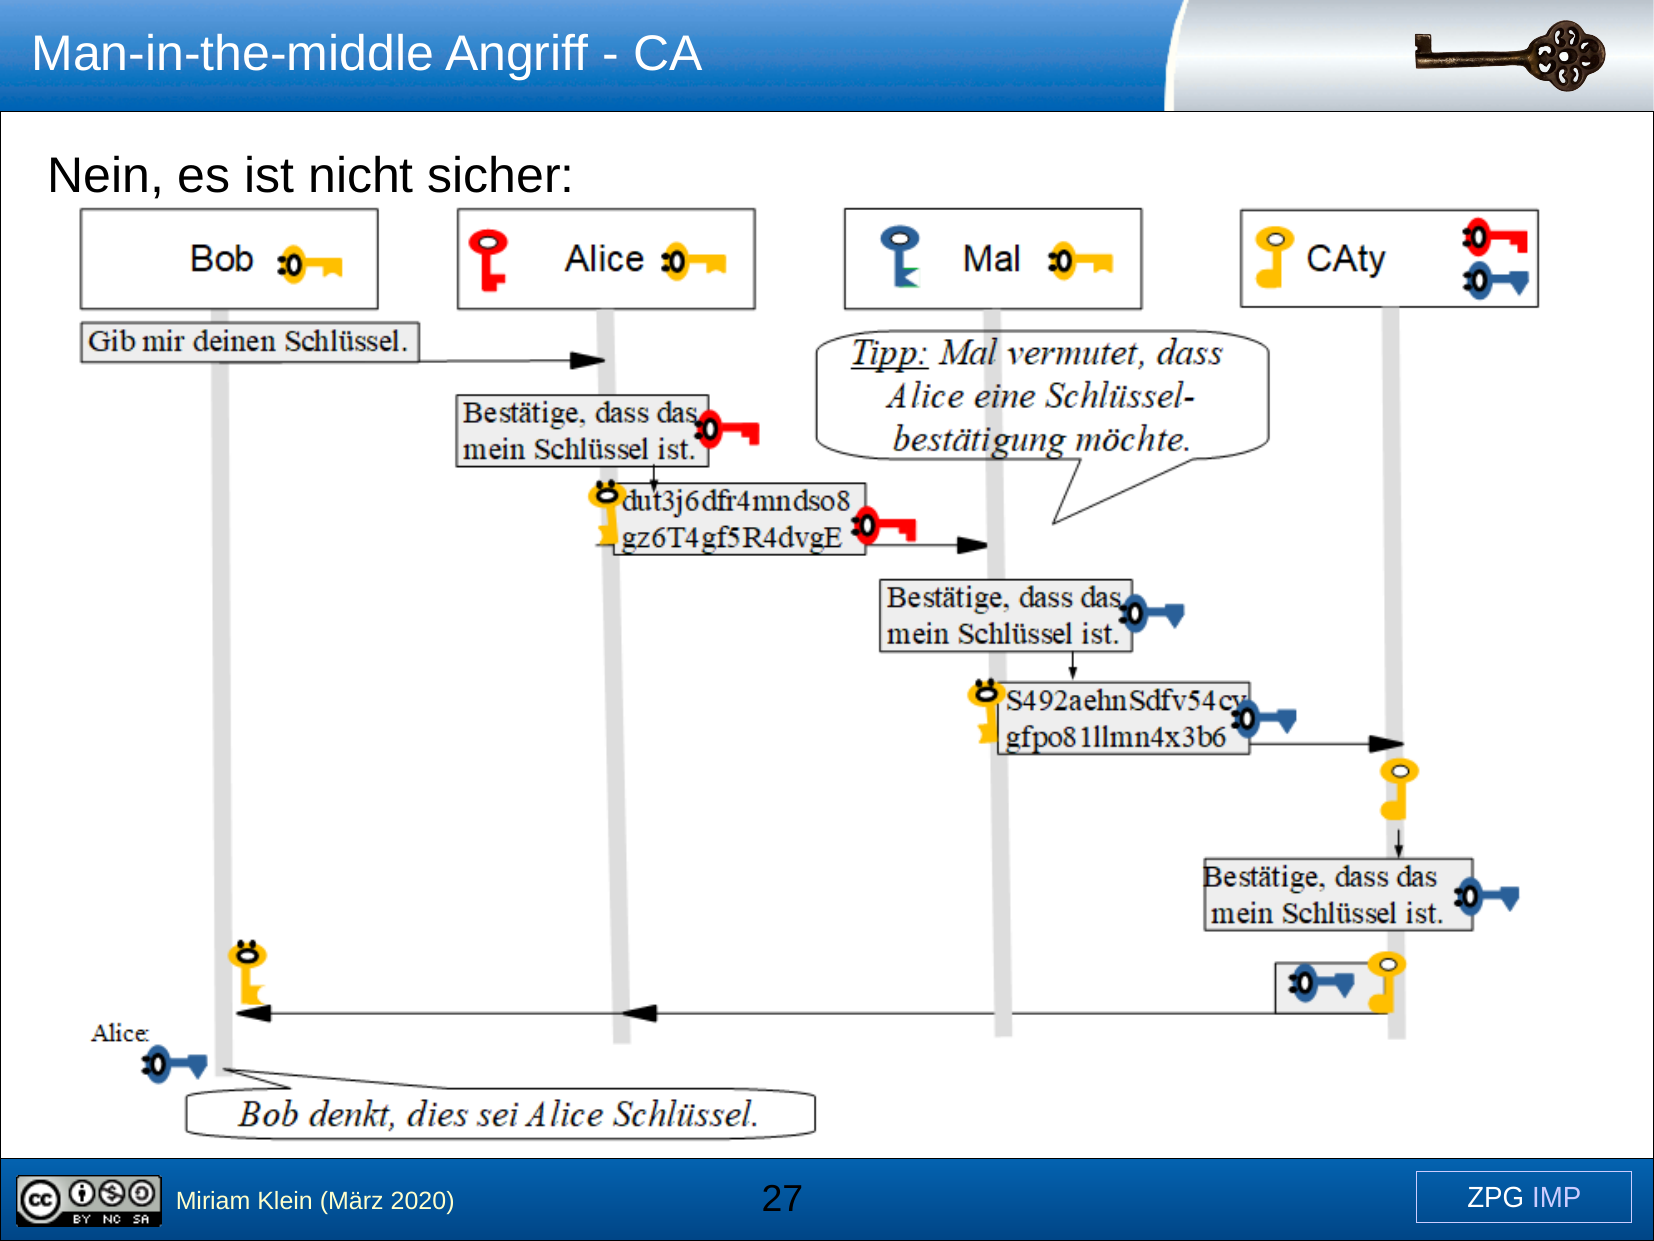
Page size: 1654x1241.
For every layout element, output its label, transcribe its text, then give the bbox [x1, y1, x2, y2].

text_box Nein, es ist nicht sicher: [47, 147, 1596, 270]
picture [35, 200, 1546, 1146]
title Man-in-the-middle Angriff - CA [31, 18, 1151, 89]
picture [16, 1175, 162, 1227]
picture [0, 0, 1654, 111]
